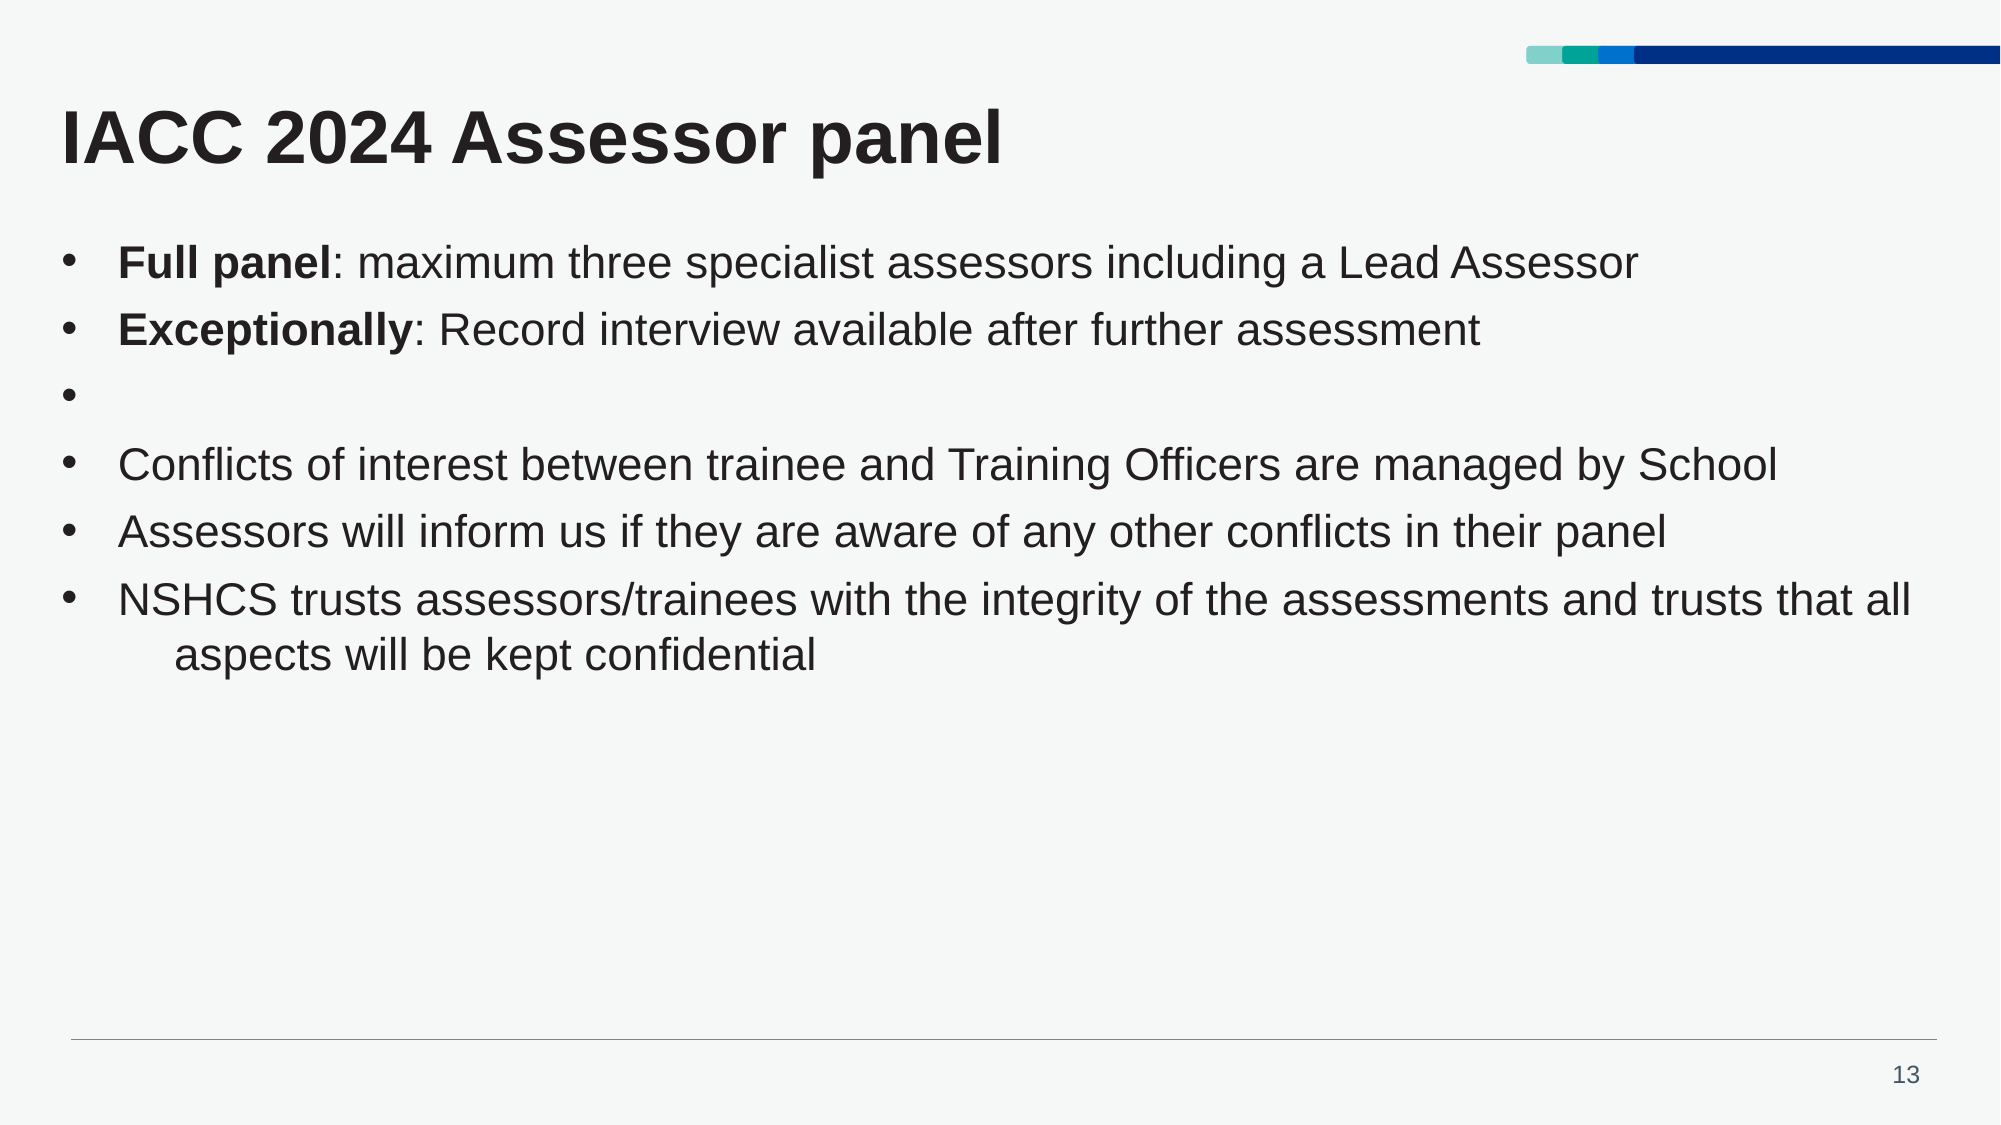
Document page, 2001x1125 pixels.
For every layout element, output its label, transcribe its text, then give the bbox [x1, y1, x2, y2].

title IACC 2024 Assessor panel [61, 68, 1933, 210]
list Full panel: maximum three specialist assessors including a Lead Assessor Exceptionally: Record interview available after further assessment Conflicts of interest between trainee and Training Officers are managed by School Assessors will inform us if they are aware of any other conflicts in their panel NSHCS trusts assessors/trainees with the integrity of the assessments and trusts that all aspects will be kept confidential [61, 232, 1933, 893]
